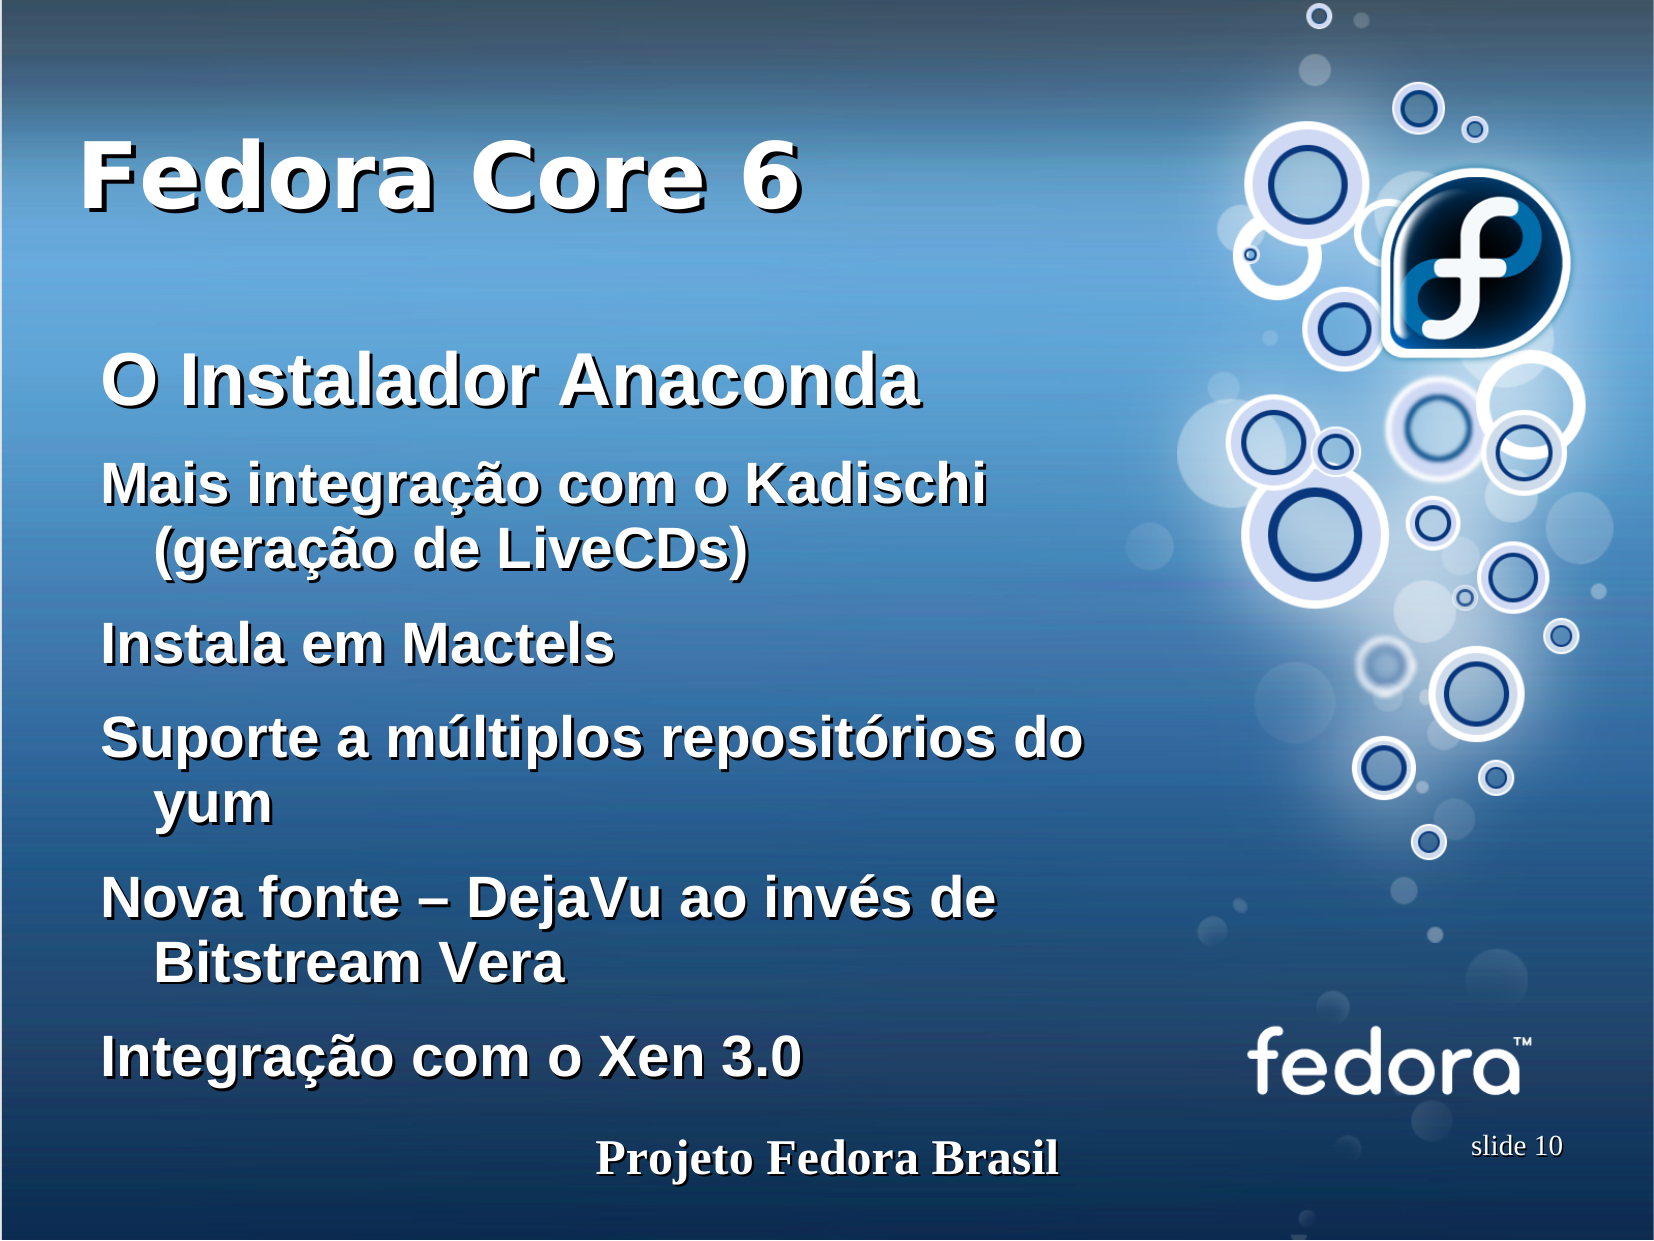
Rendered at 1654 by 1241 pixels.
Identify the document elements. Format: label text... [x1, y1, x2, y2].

title Fedora Core 6 [76, 73, 1565, 281]
picture [1, 0, 1654, 1240]
list O Instalador Anaconda Mais integração com o Kadischi (geração de LiveCDs) Instala em Mactels Suporte a múltiplos repositórios do yum Nova fonte – DejaVu ao invés de Bitstream Vera Integração com o Xen 3.0 [82, 337, 1211, 1156]
